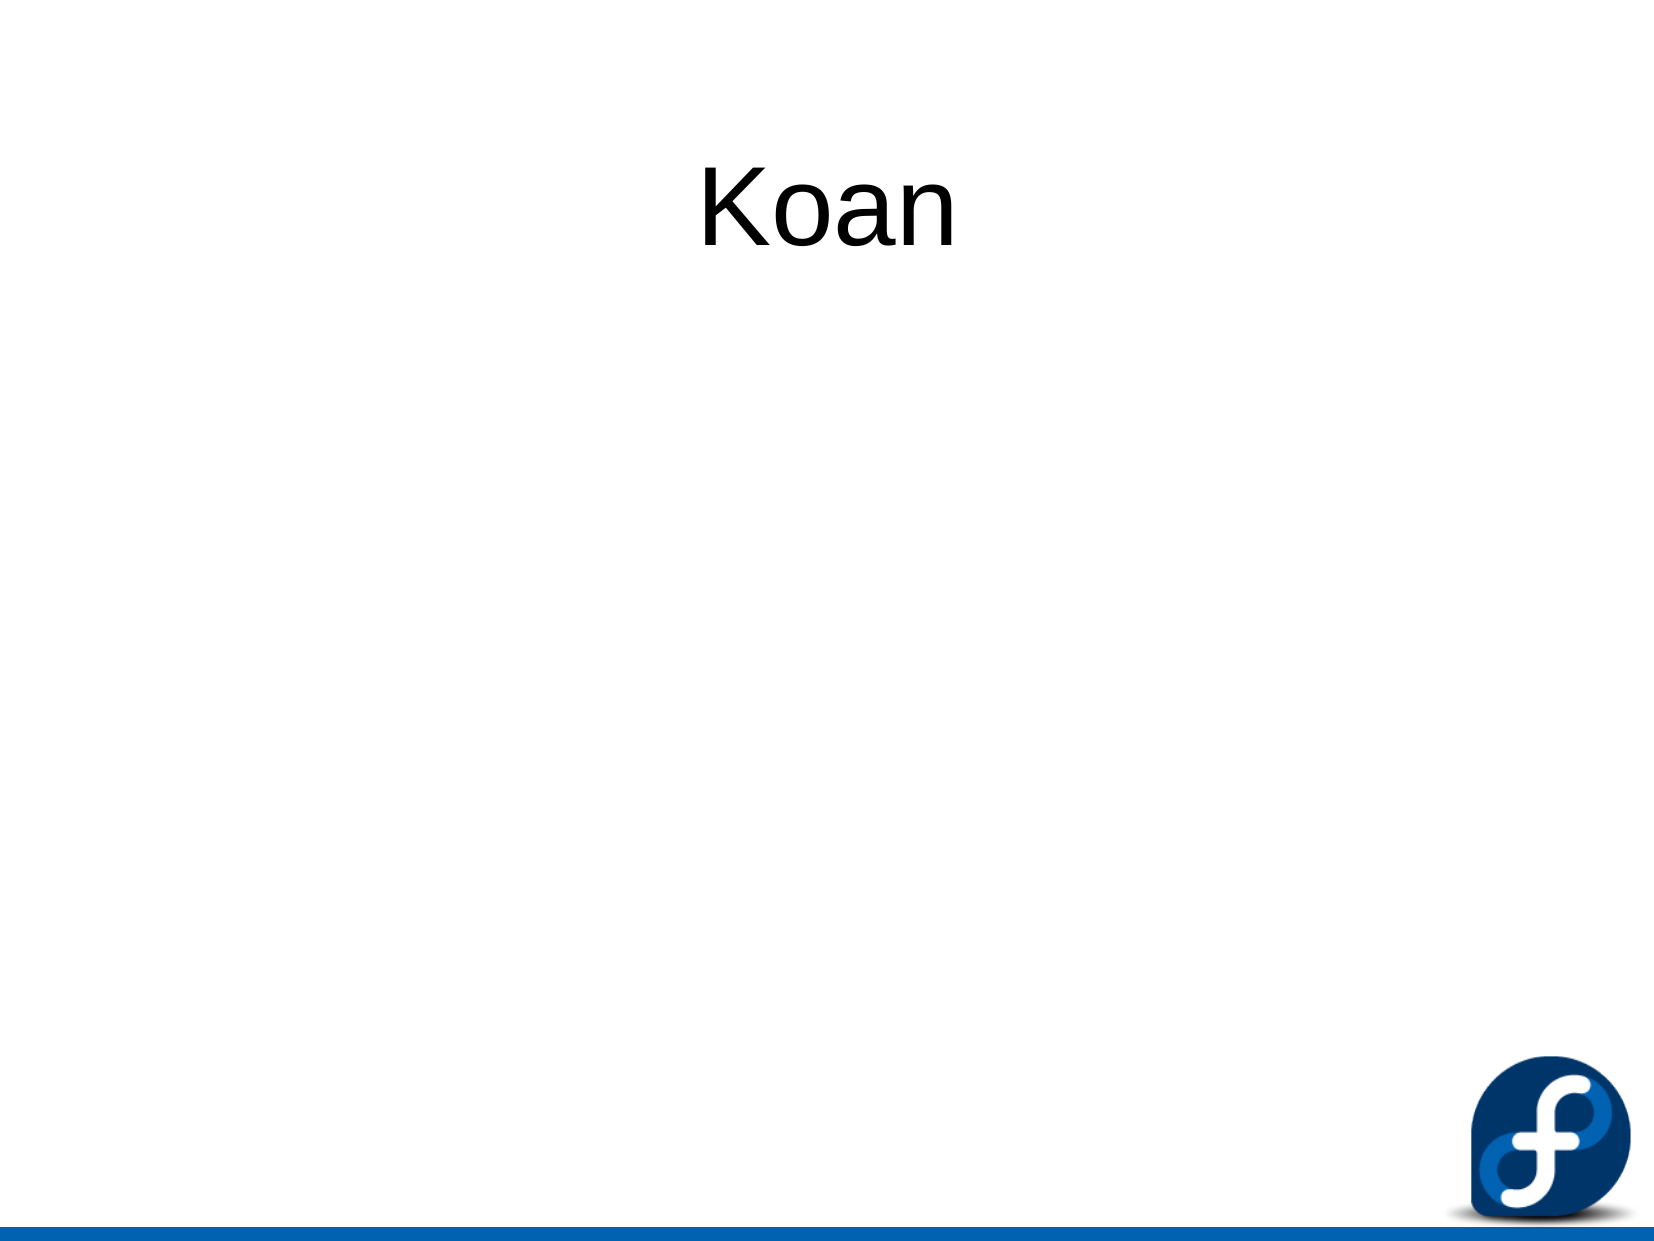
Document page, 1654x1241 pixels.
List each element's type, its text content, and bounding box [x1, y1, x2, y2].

title Koan [121, 102, 1534, 310]
picture [1438, 1055, 1645, 1229]
